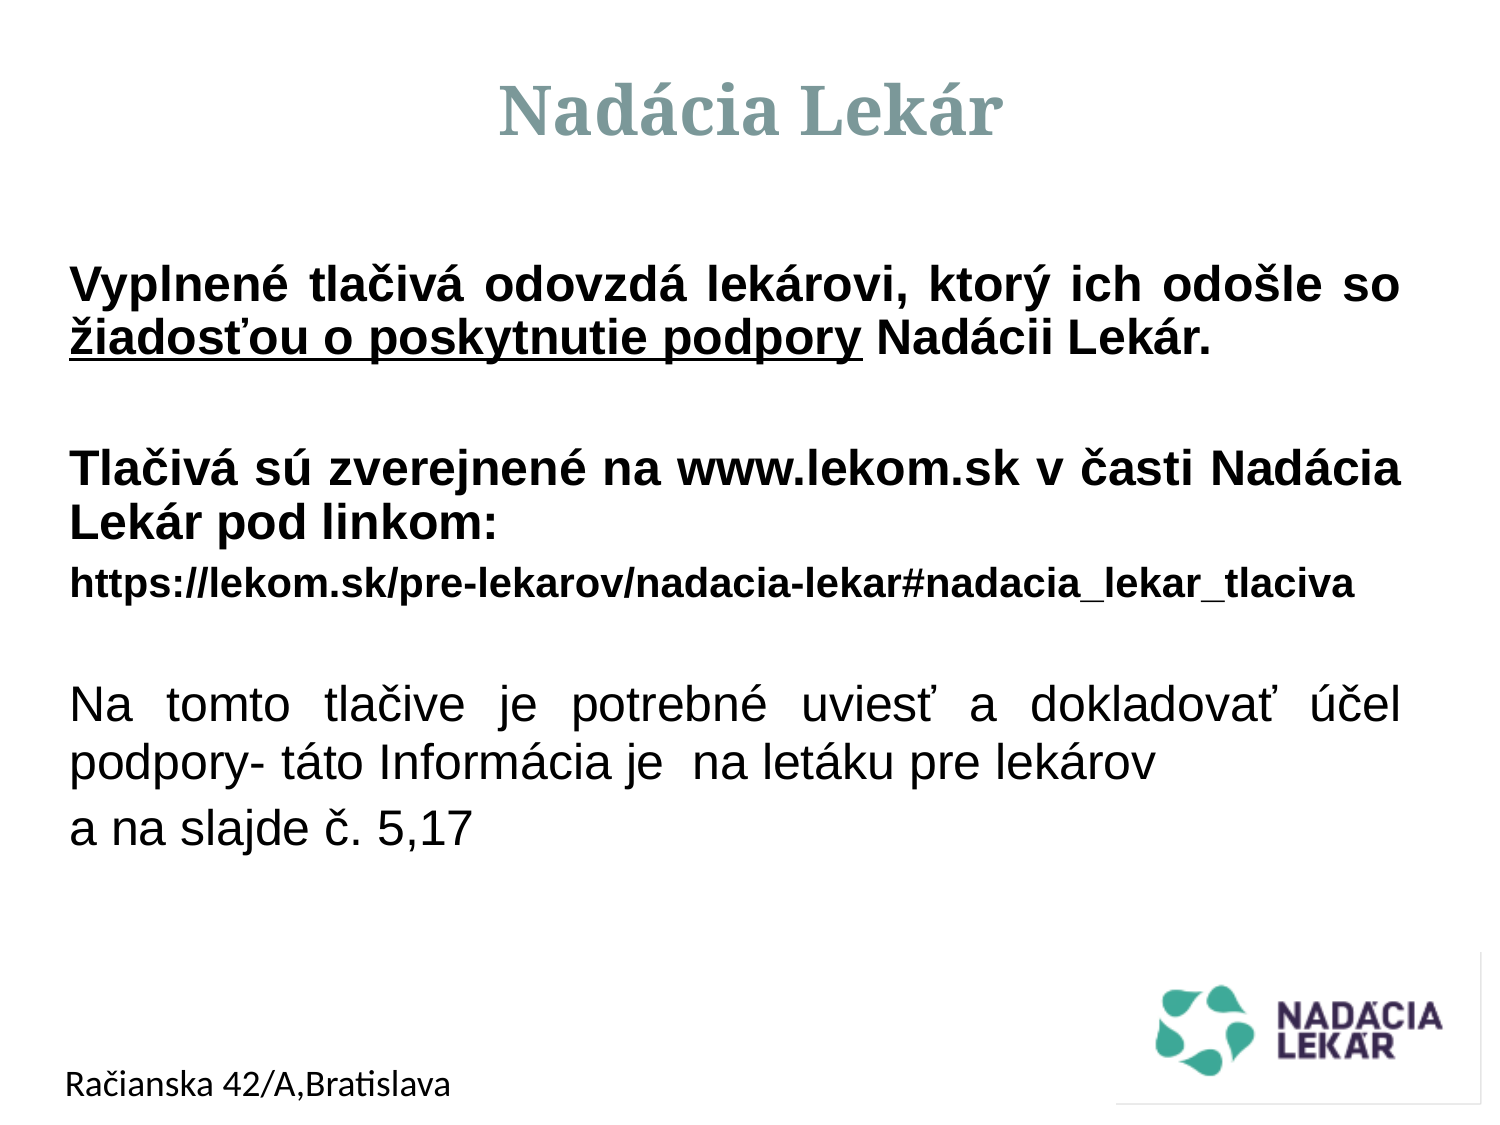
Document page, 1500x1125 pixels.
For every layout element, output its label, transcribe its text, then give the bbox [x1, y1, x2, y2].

list Vyplnené tlačivá odovzdá lekárovi, ktorý ich odošle so žiadosťou o poskytnutie podpory Nadácii Lekár. Tlačivá sú zverejnené na www.lekom.sk v časti Nadácia Lekár pod linkom: https://lekom.sk/pre-lekarov/nadacia-lekar#nadacia_lekar_tlaciva Na tomto tlačive je potrebné uviesť a dokladovať účel podpory- táto Informácia je na letáku pre lekárov a na slajde č. 5,17 [54, 250, 1445, 1001]
title Nadácia Lekár [54, 68, 1450, 200]
text_box Račianska 42/A,Bratislava [50, 1051, 638, 1112]
picture [1116, 952, 1483, 1106]
